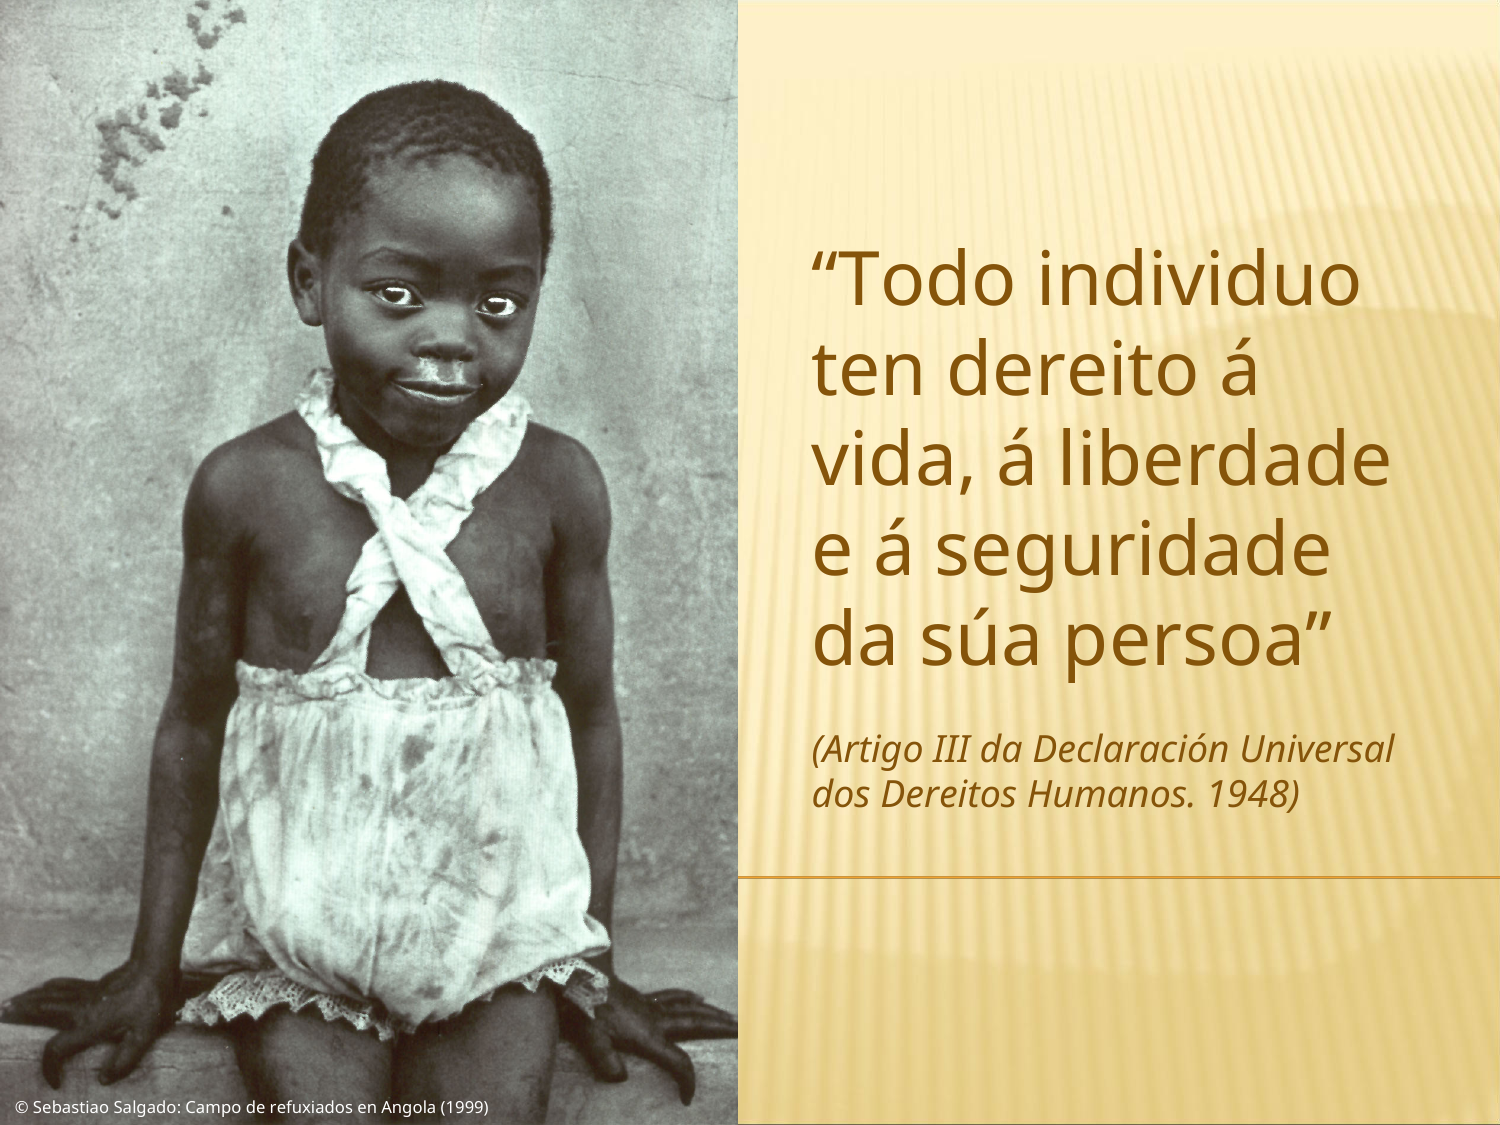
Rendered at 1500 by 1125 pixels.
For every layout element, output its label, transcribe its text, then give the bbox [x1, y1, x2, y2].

text_box © Sebastiao Salgado: Campo de refuxiados en Angola (1999) [0, 1089, 563, 1125]
picture [0, 0, 1500, 1125]
text_box “Todo individuo ten dereito á vida, á liberdade e á seguridade da súa persoa” (Artigo III da Declaración Universal dos Dereitos Humanos. 1948) [796, 222, 1430, 824]
